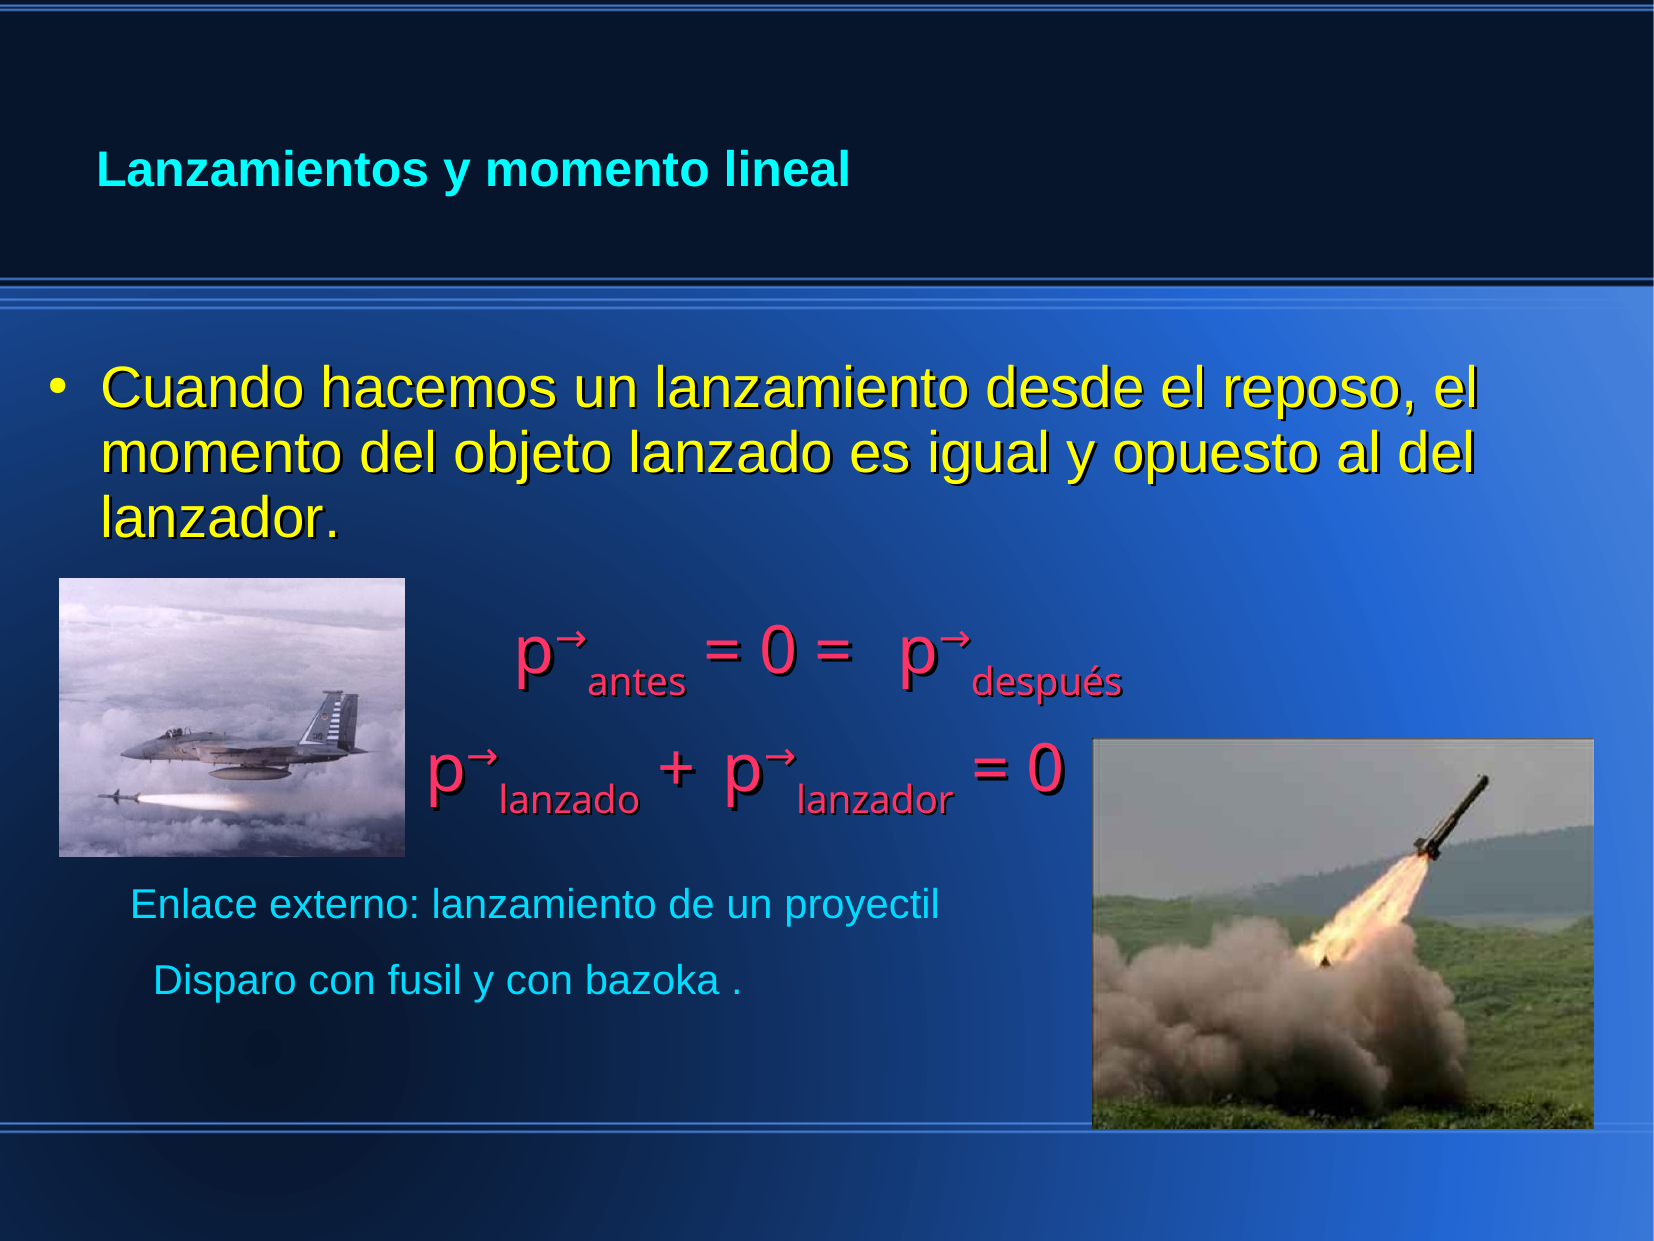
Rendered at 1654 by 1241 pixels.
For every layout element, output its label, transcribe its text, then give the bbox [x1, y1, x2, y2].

text_box Enlace externo: lanzamiento de un proyectil Disparo con fusil y con bazoka . [59, 880, 1092, 1004]
text_box p→lanzado + p→lanzador = 0 [405, 719, 1270, 827]
text_box p→antes = 0 = p→después [442, 601, 1241, 709]
title Lanzamientos y momento lineal [32, 118, 916, 220]
picture [0, 0, 1654, 1241]
text_box Cuando hacemos un lanzamiento desde el reposo, el momento del objeto lanzado es igual y opuesto al del lanzador. [29, 354, 1625, 550]
